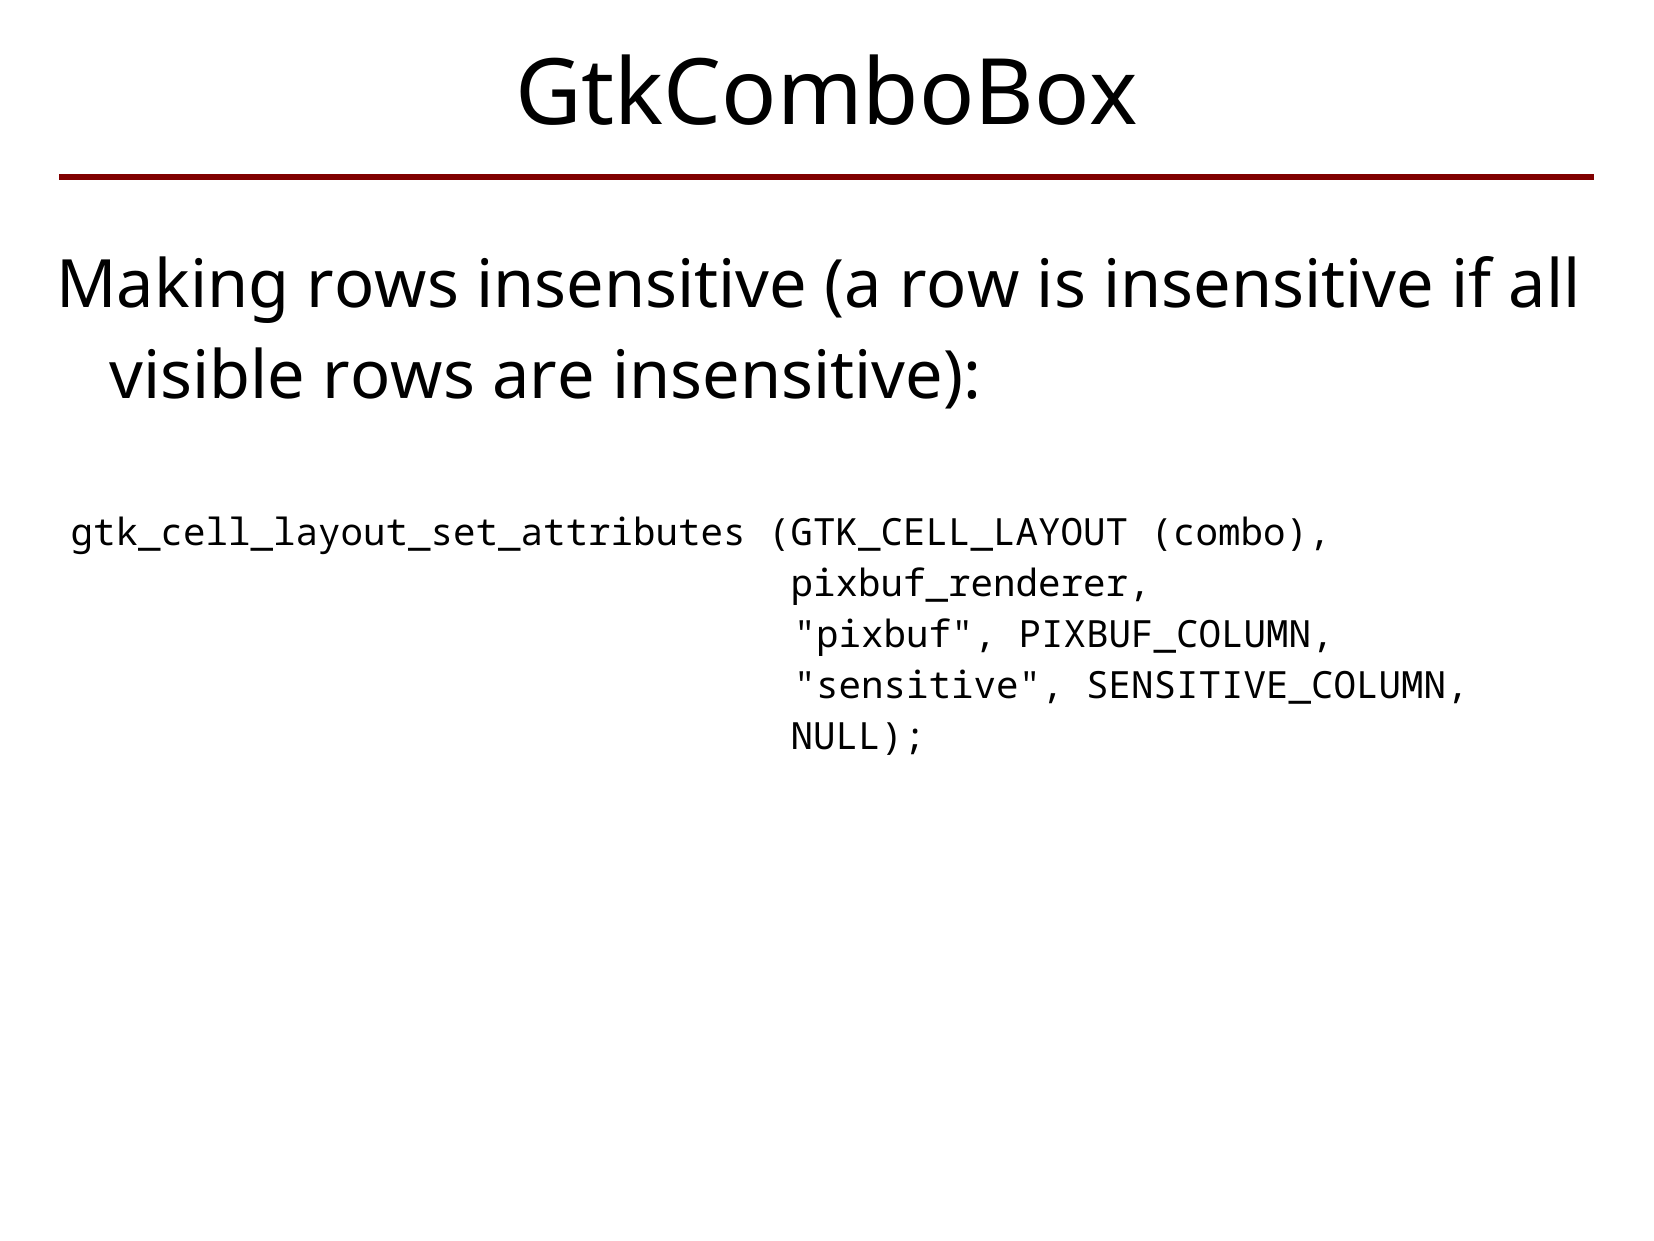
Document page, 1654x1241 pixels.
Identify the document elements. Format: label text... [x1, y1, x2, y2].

title GtkComboBox [59, 0, 1595, 178]
text_box gtk_cell_layout_set_attributes (GTK_CELL_LAYOUT (combo), pixbuf_renderer, "pixbuf", PIXBUF_COLUMN, "sensitive", SENSITIVE_COLUMN, NULL); [70, 505, 1536, 732]
list Making rows insensitive (a row is insensitive if all visible rows are insensitive): [38, 236, 1588, 398]
